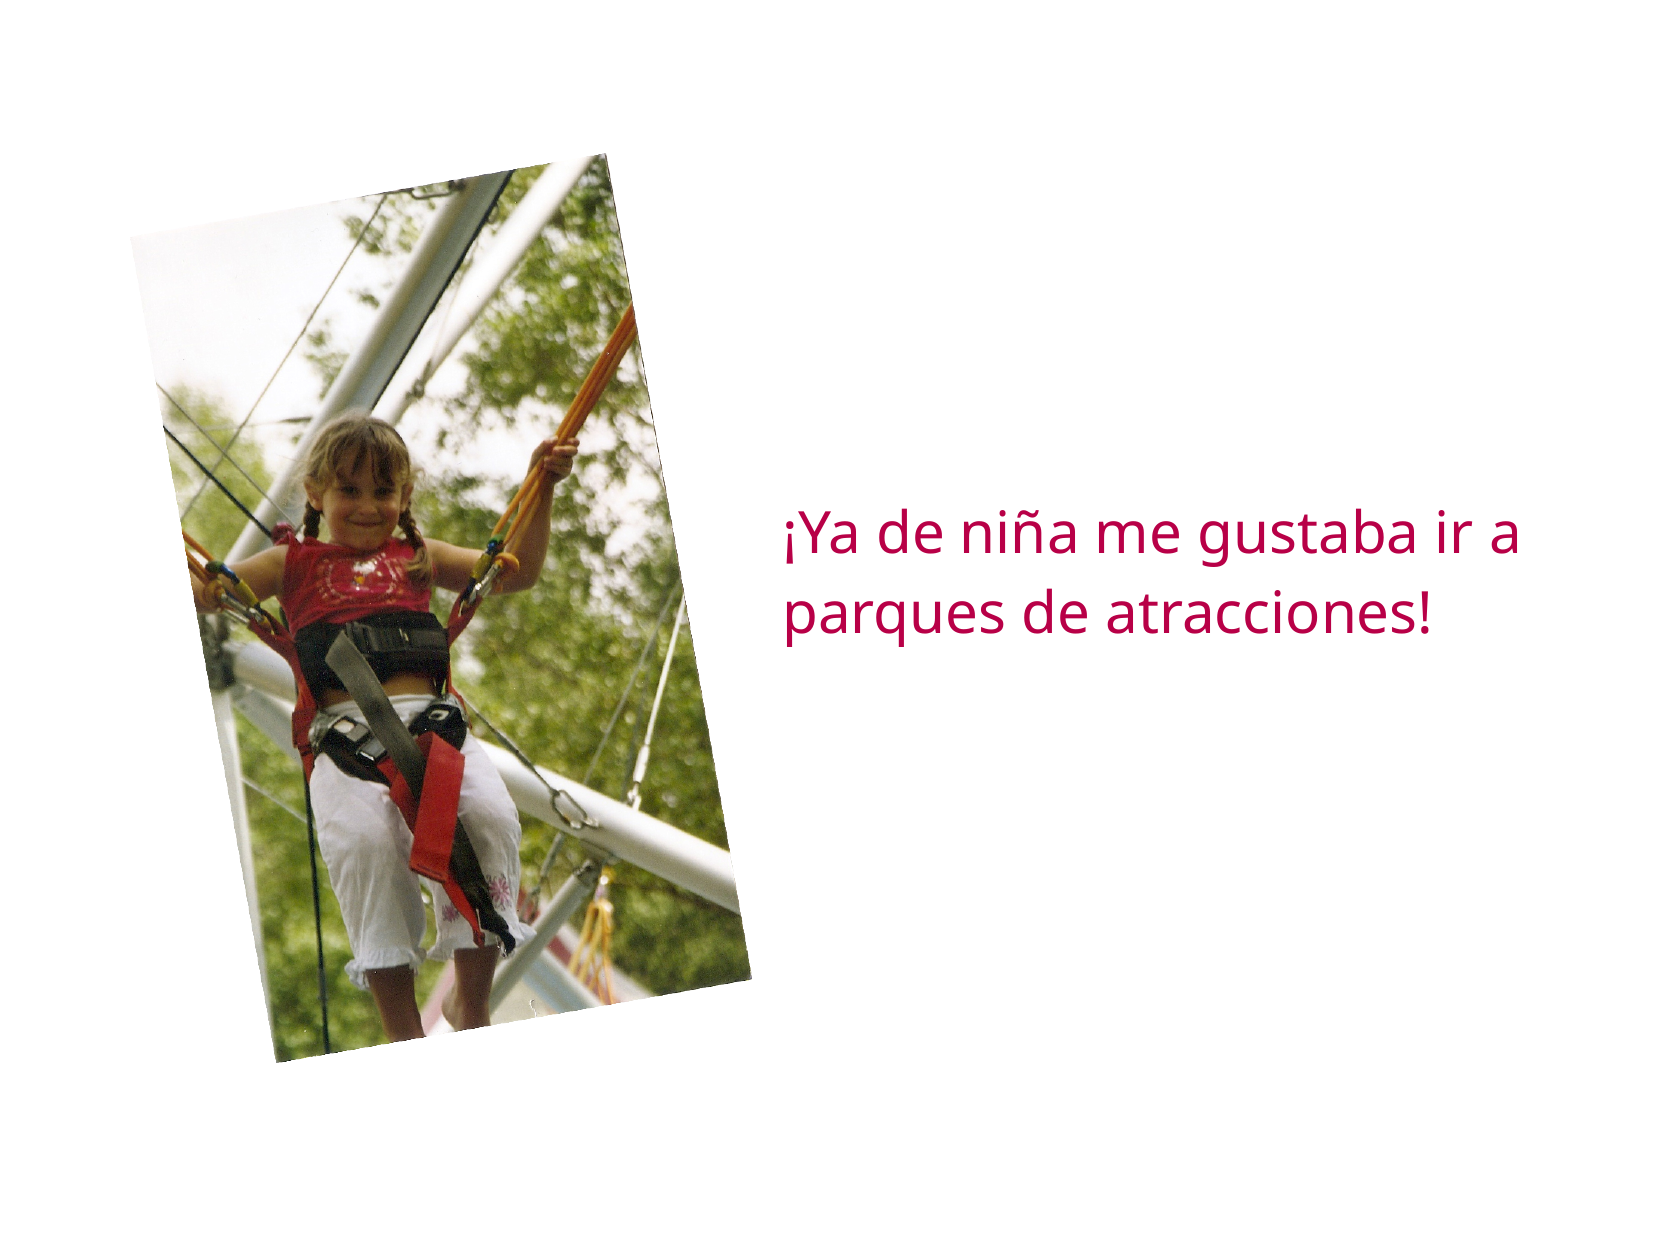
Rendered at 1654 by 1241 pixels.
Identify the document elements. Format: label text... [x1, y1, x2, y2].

text_box ¡Ya de niña me gustaba ir a parques de atracciones! [767, 484, 1654, 686]
picture [129, 152, 752, 1063]
